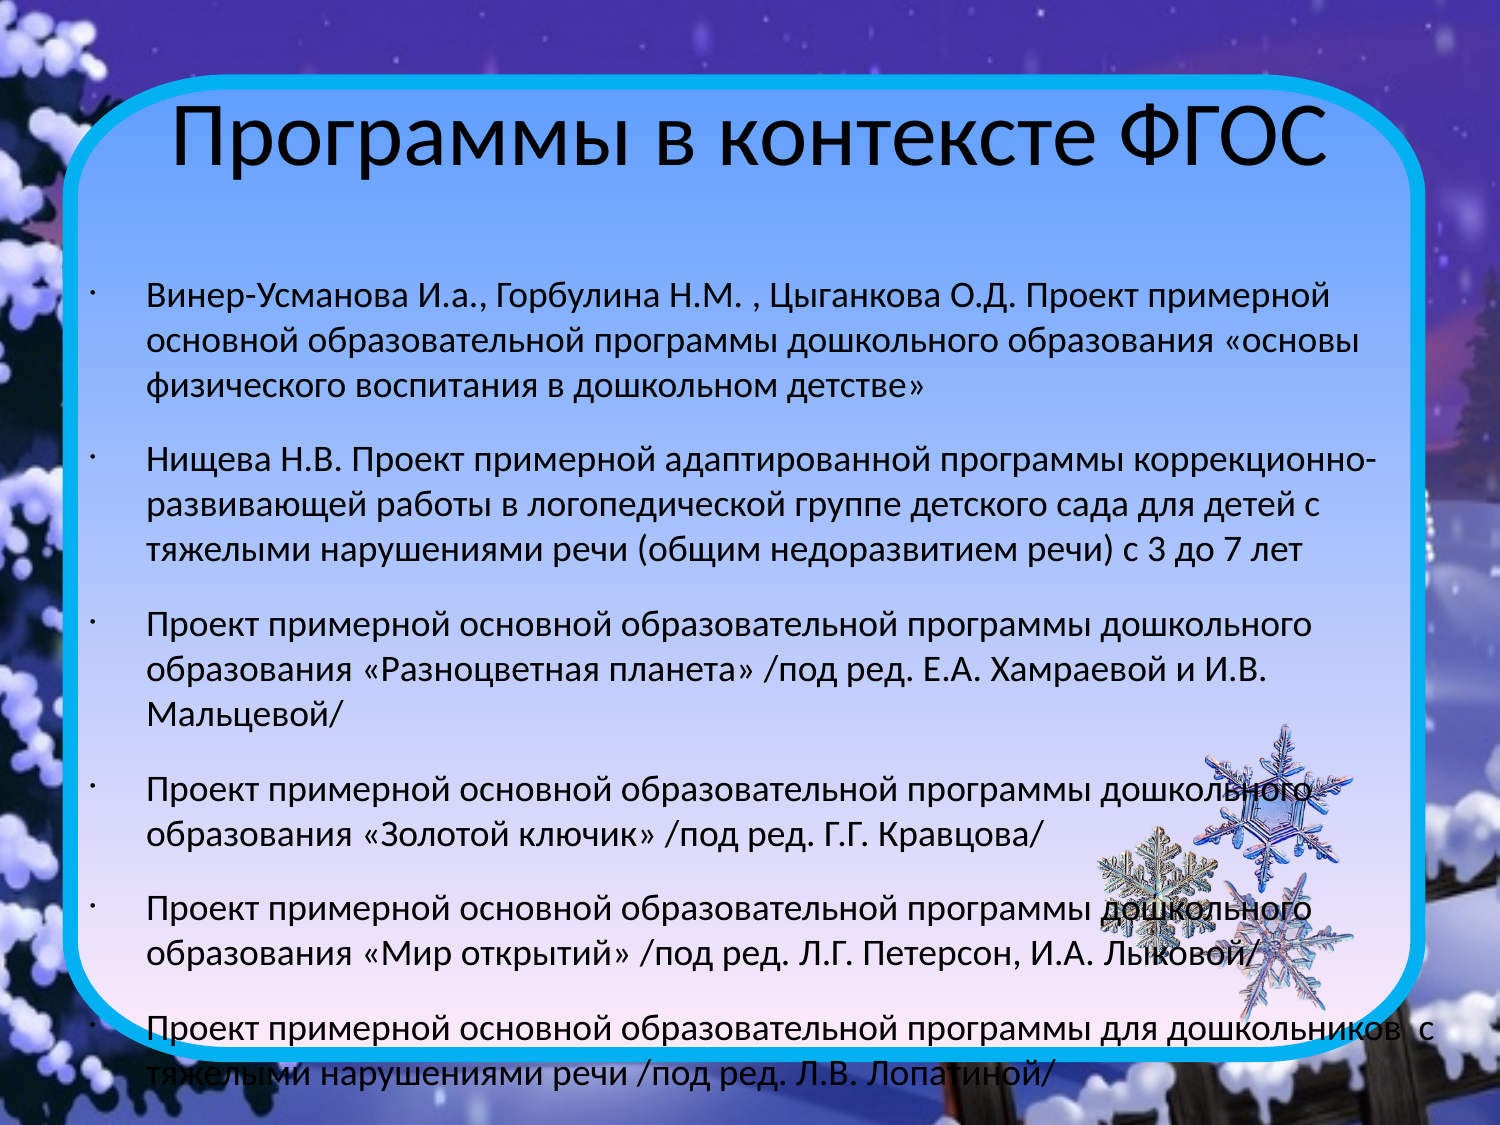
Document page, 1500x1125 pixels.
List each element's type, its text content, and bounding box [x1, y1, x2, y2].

picture [0, 0, 1500, 1125]
list Винер-Усманова И.а., Горбулина Н.М. , Цыганкова О.Д. Проект примерной основной образовательной программы дошкольного образования «основы физического воспитания в дошкольном детстве» Нищева Н.В. Проект примерной адаптированной программы коррекционно-развивающей работы в логопедической группе детского сада для детей с тяжелыми нарушениями речи (общим недоразвитием речи) с 3 до 7 лет Проект примерной основной образовательной программы дошкольного образования «Разноцветная планета» /под ред. Е.А. Хамраевой и И.В. Мальцевой/ Проект примерной основной образовательной программы дошкольного образования «Золотой ключик» /под ред. Г.Г. Кравцова/ Проект примерной основной образовательной программы дошкольного образования «Мир открытий» /под ред. Л.Г. Петерсон, И.А. Лыковой/ Проект примерной основной образовательной программы для дошкольников с тяжелыми нарушениями речи /под ред. Л.В. Лопатиной/ [75, 262, 1459, 1005]
title Программы в контексте ФГОС [75, 66, 1425, 220]
